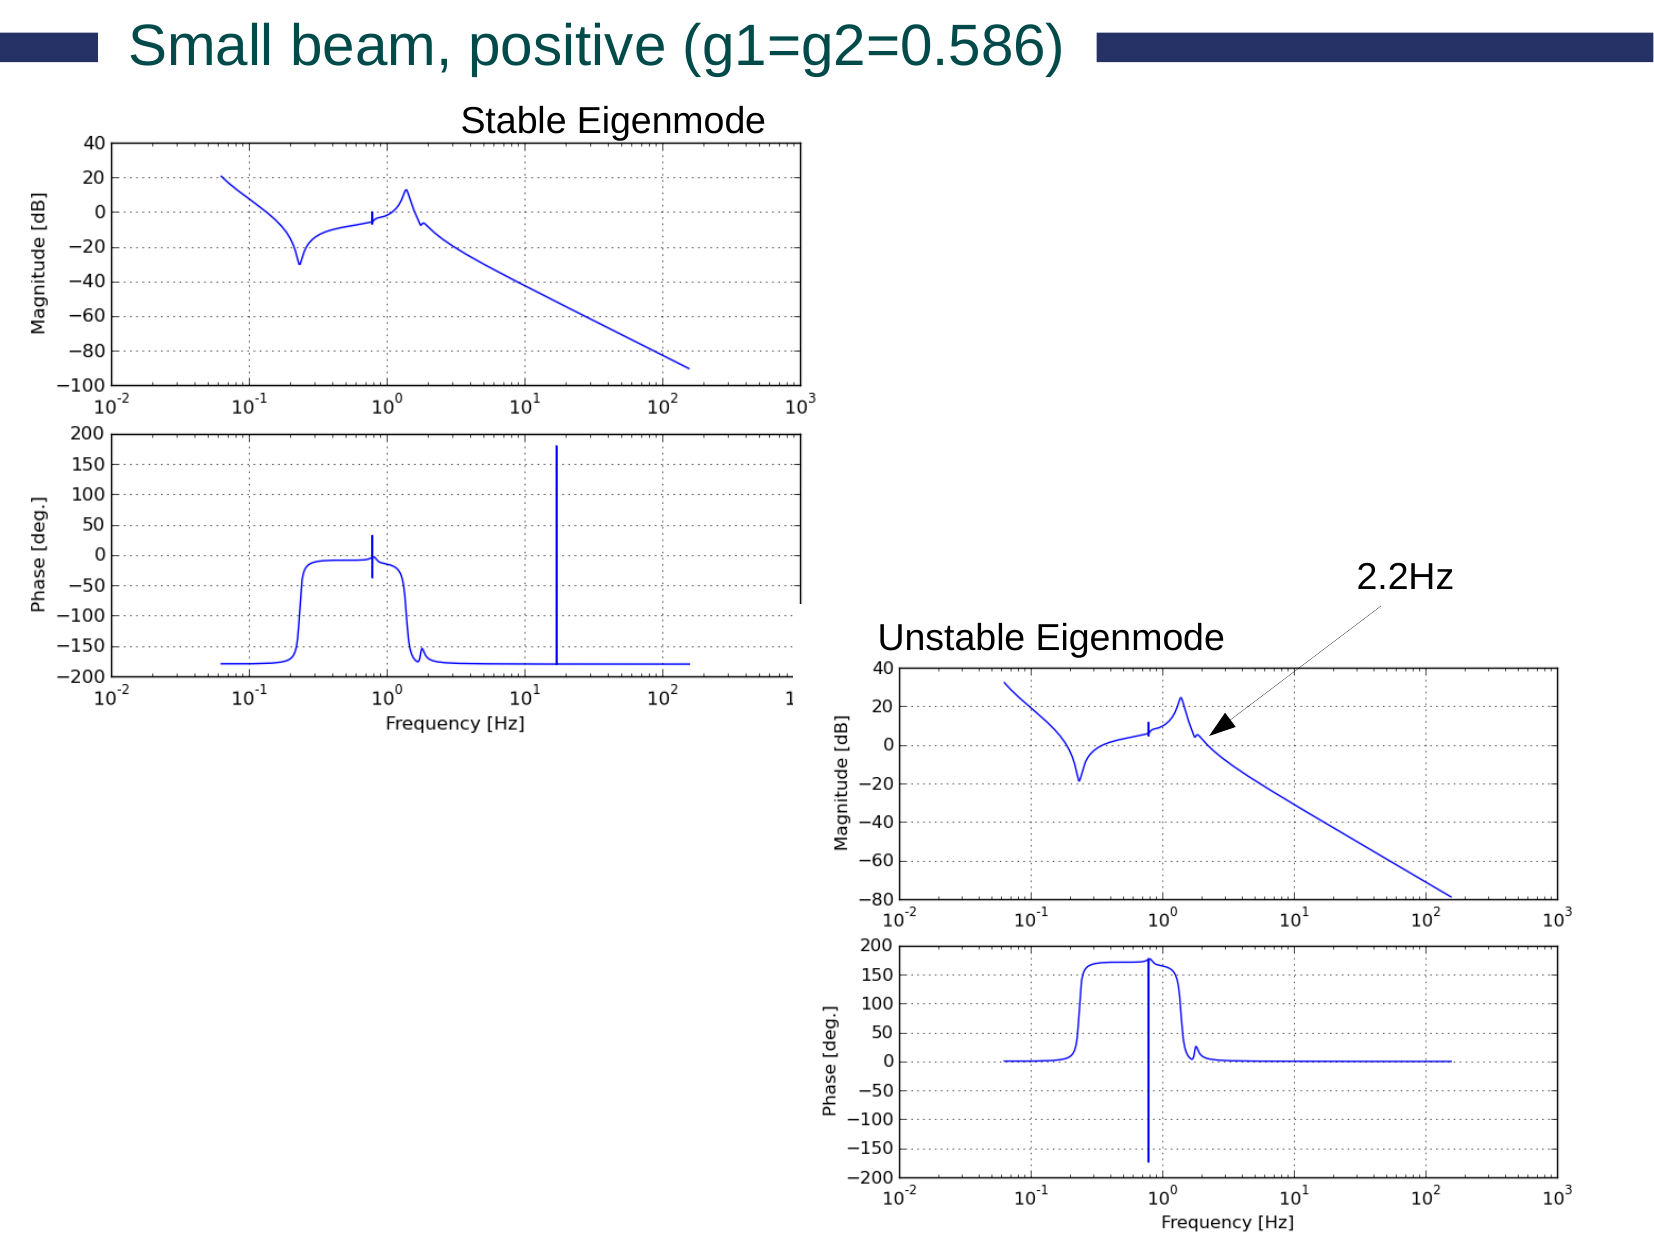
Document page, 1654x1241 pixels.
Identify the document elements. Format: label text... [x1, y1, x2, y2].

text_box 2.2Hz [1341, 548, 1470, 606]
picture [0, 76, 1642, 1241]
title Small beam, positive (g1=g2=0.586) [98, 12, 1097, 78]
text_box Stable Eigenmode [445, 92, 782, 150]
text_box Unstable Eigenmode [863, 608, 1240, 666]
